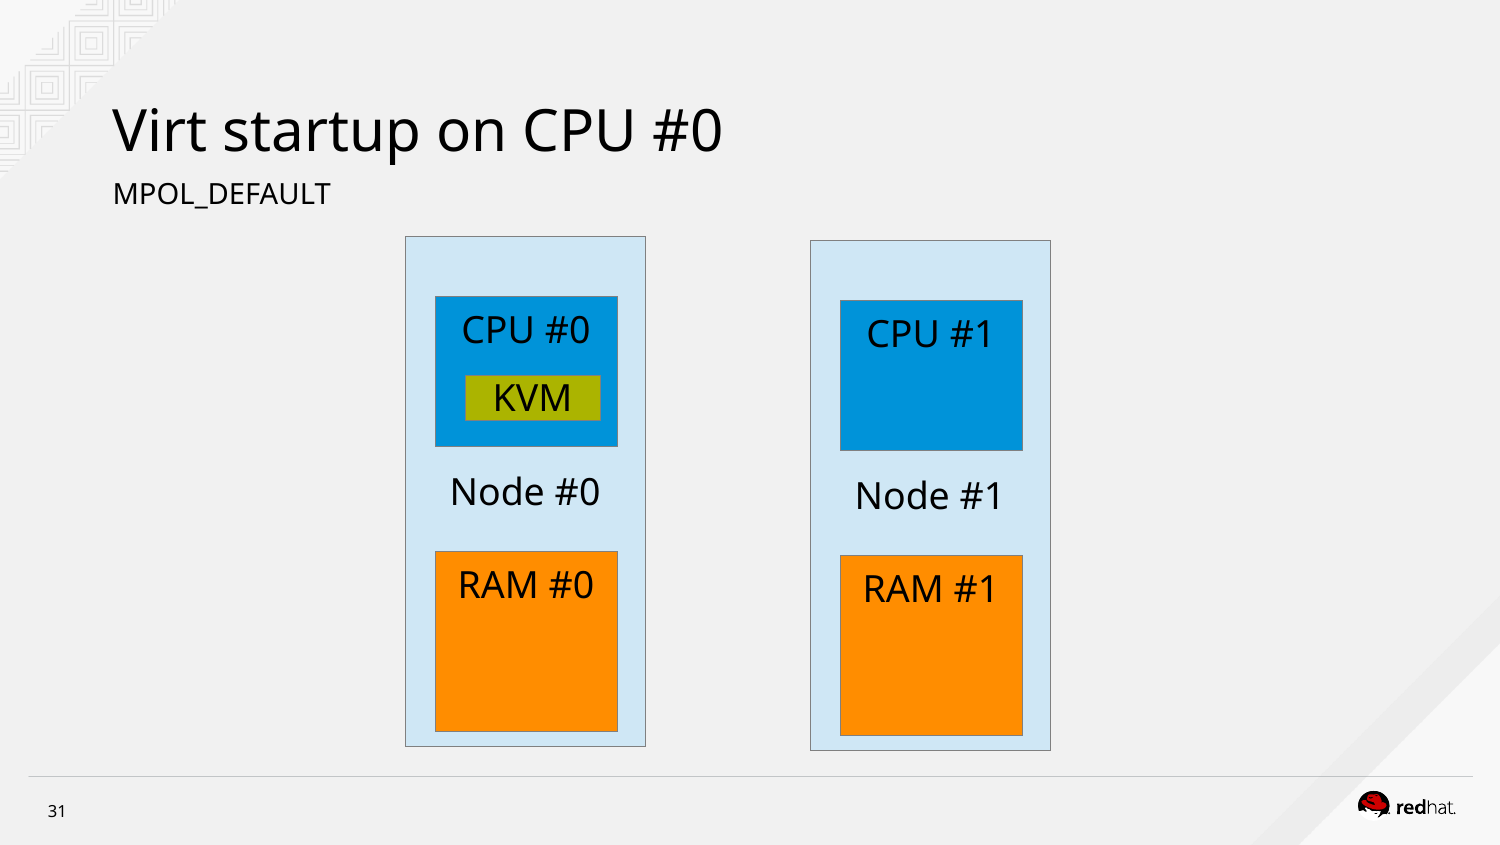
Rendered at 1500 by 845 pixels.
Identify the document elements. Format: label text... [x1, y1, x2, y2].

text_box Node #1 [810, 240, 1051, 751]
text_box Node #0 [405, 237, 646, 747]
picture [0, 0, 1500, 845]
text_box CPU #1 [840, 300, 1023, 451]
text_box RAM #0 [435, 551, 618, 732]
title Virt startup on CPU #0 [112, 0, 1388, 169]
text_box CPU #0 [435, 296, 618, 447]
text_box RAM #1 [840, 555, 1023, 736]
text_box KVM [465, 375, 601, 421]
subtitle MPOL_DEFAULT [112, 173, 1388, 237]
